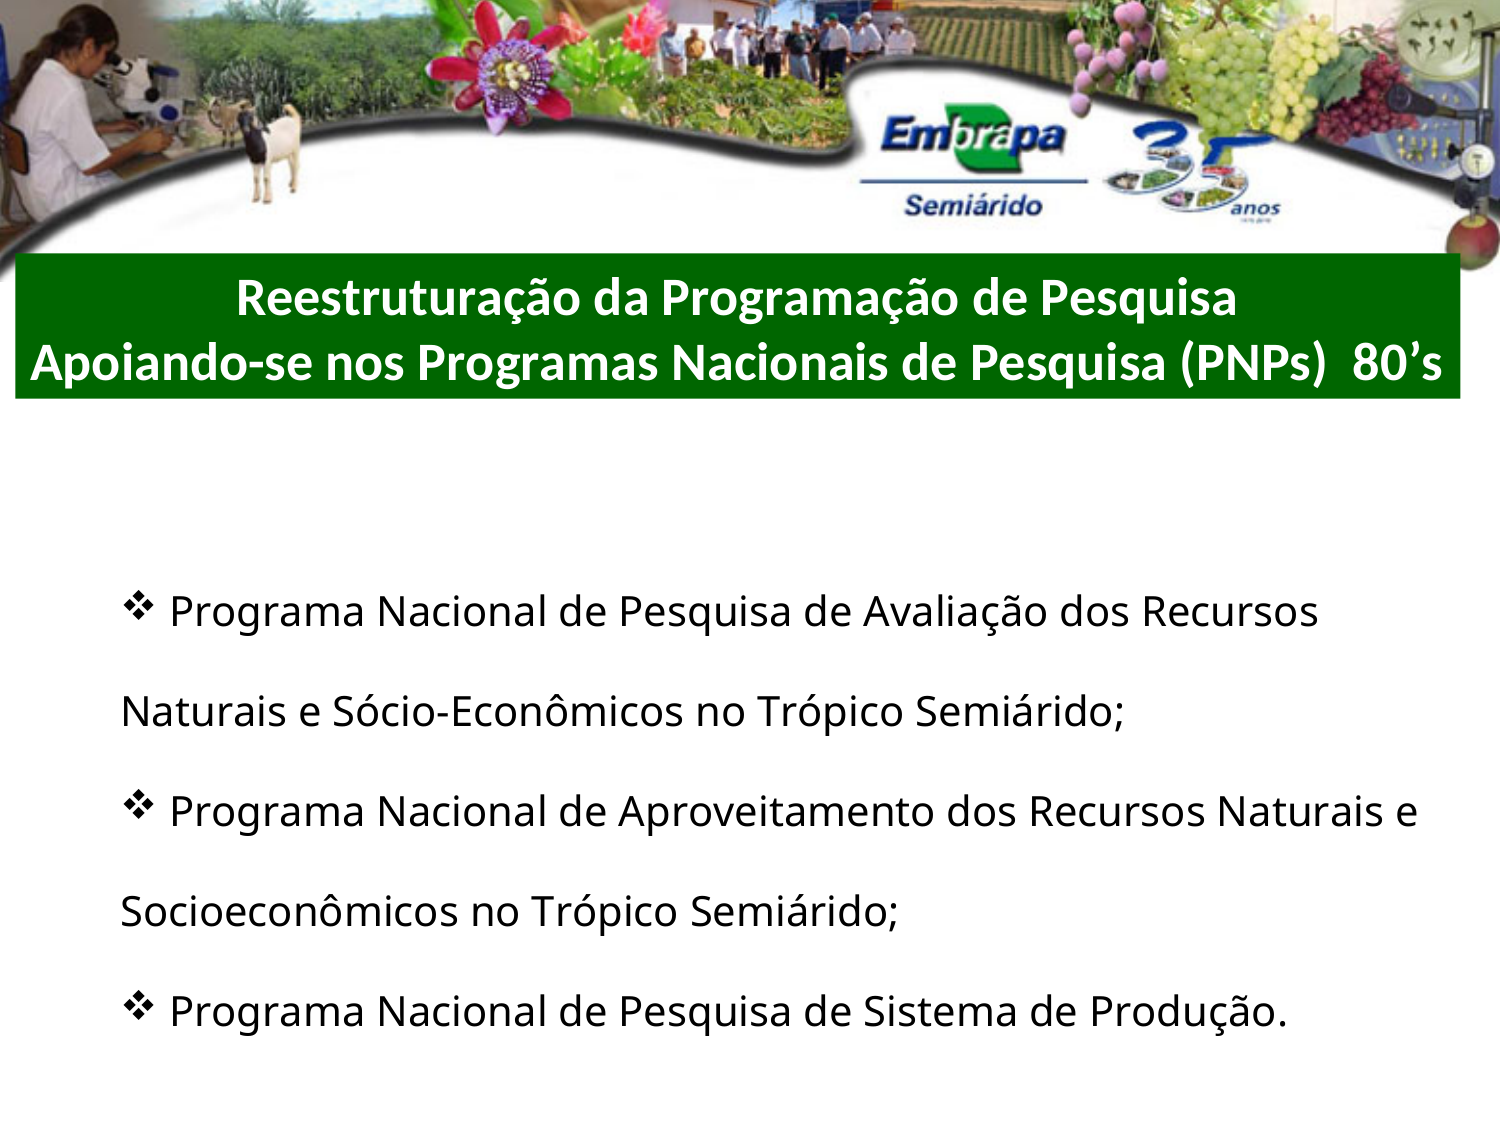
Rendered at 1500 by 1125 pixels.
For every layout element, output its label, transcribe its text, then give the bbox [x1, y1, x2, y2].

text_box Programa Nacional de Pesquisa de Avaliação dos Recursos Naturais e Sócio-Econômicos no Trópico Semiárido; Programa Nacional de Aproveitamento dos Recursos Naturais e Socioeconômicos no Trópico Semiárido; Programa Nacional de Pesquisa de Sistema de Produção. [105, 527, 1442, 1043]
text_box Reestruturação da Programação de Pesquisa Apoiando-se nos Programas Nacionais de Pesquisa (PNPs) 80’s [15, 253, 1461, 399]
picture [0, 0, 1500, 282]
